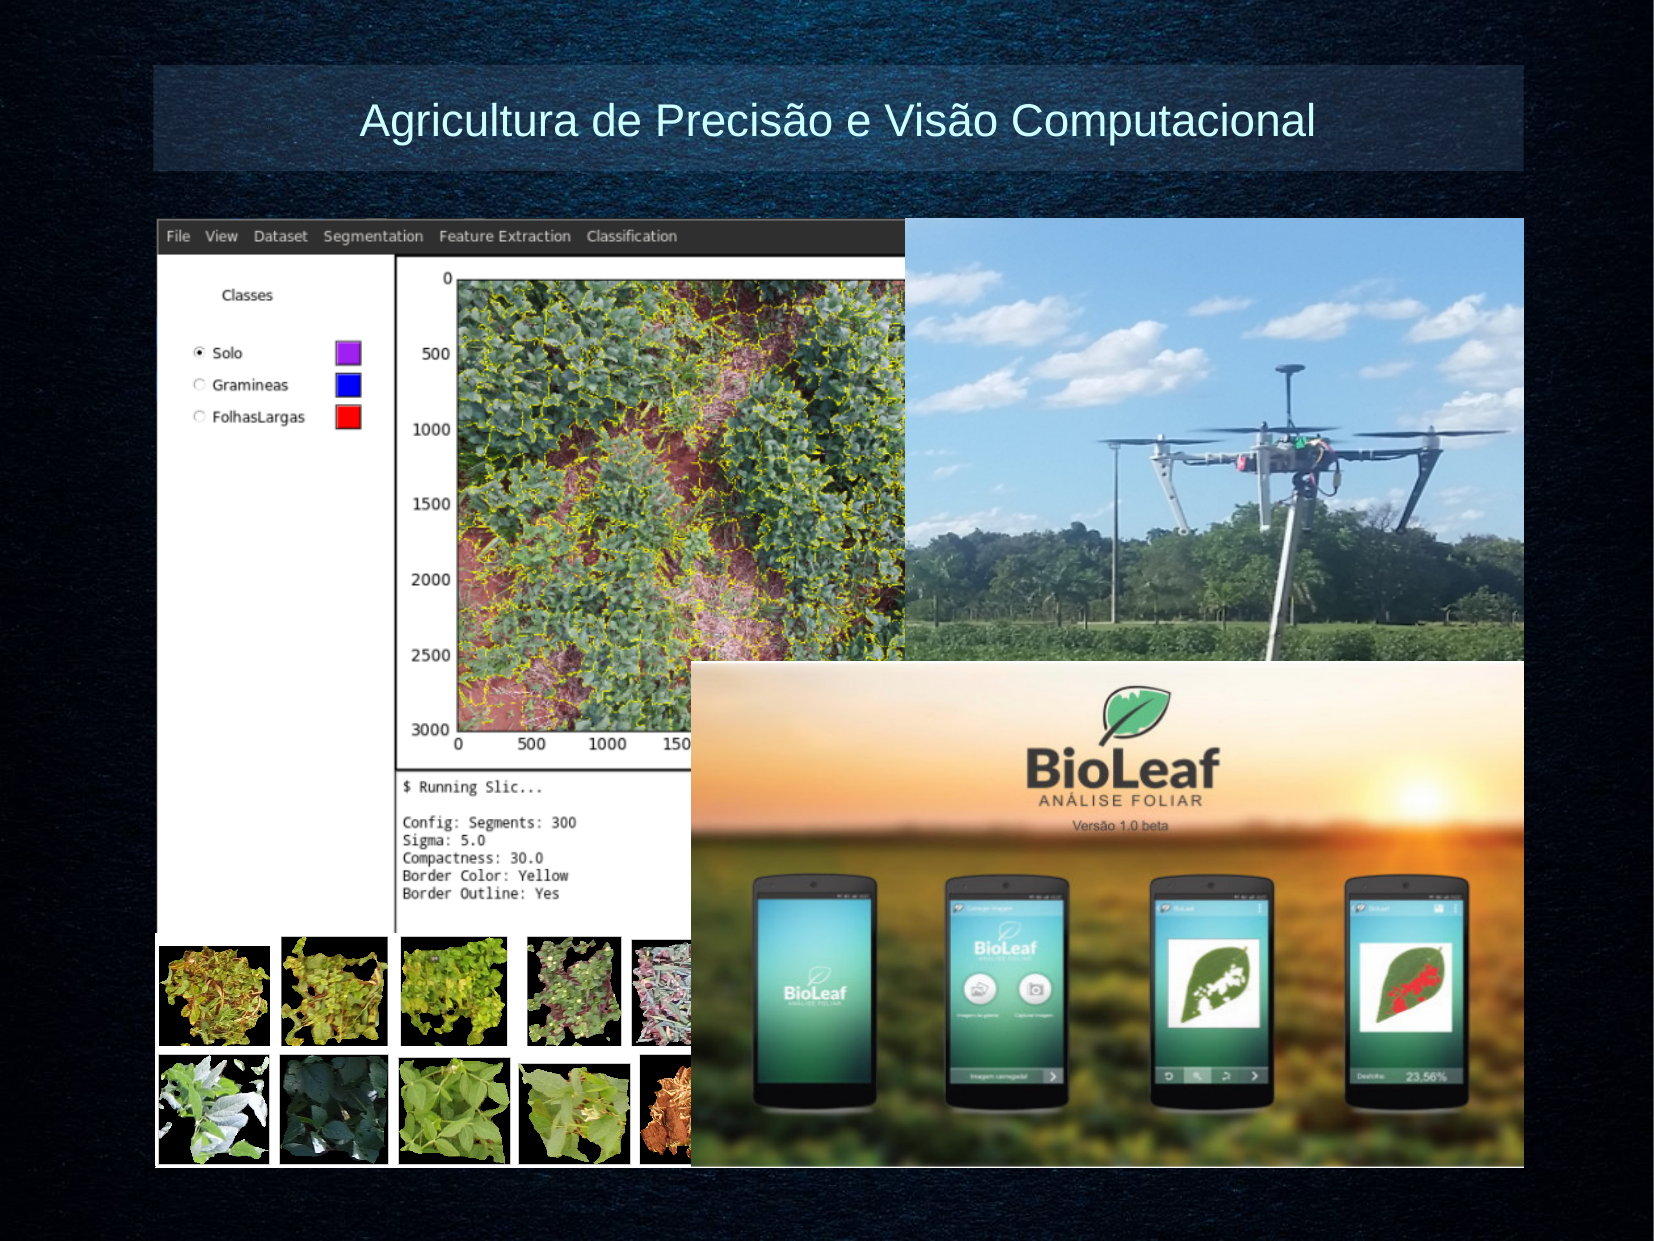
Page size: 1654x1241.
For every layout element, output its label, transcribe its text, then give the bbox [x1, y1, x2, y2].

picture [0, 0, 1654, 1241]
text_box Agricultura de Precisão e Visão Computacional [153, 64, 1524, 172]
